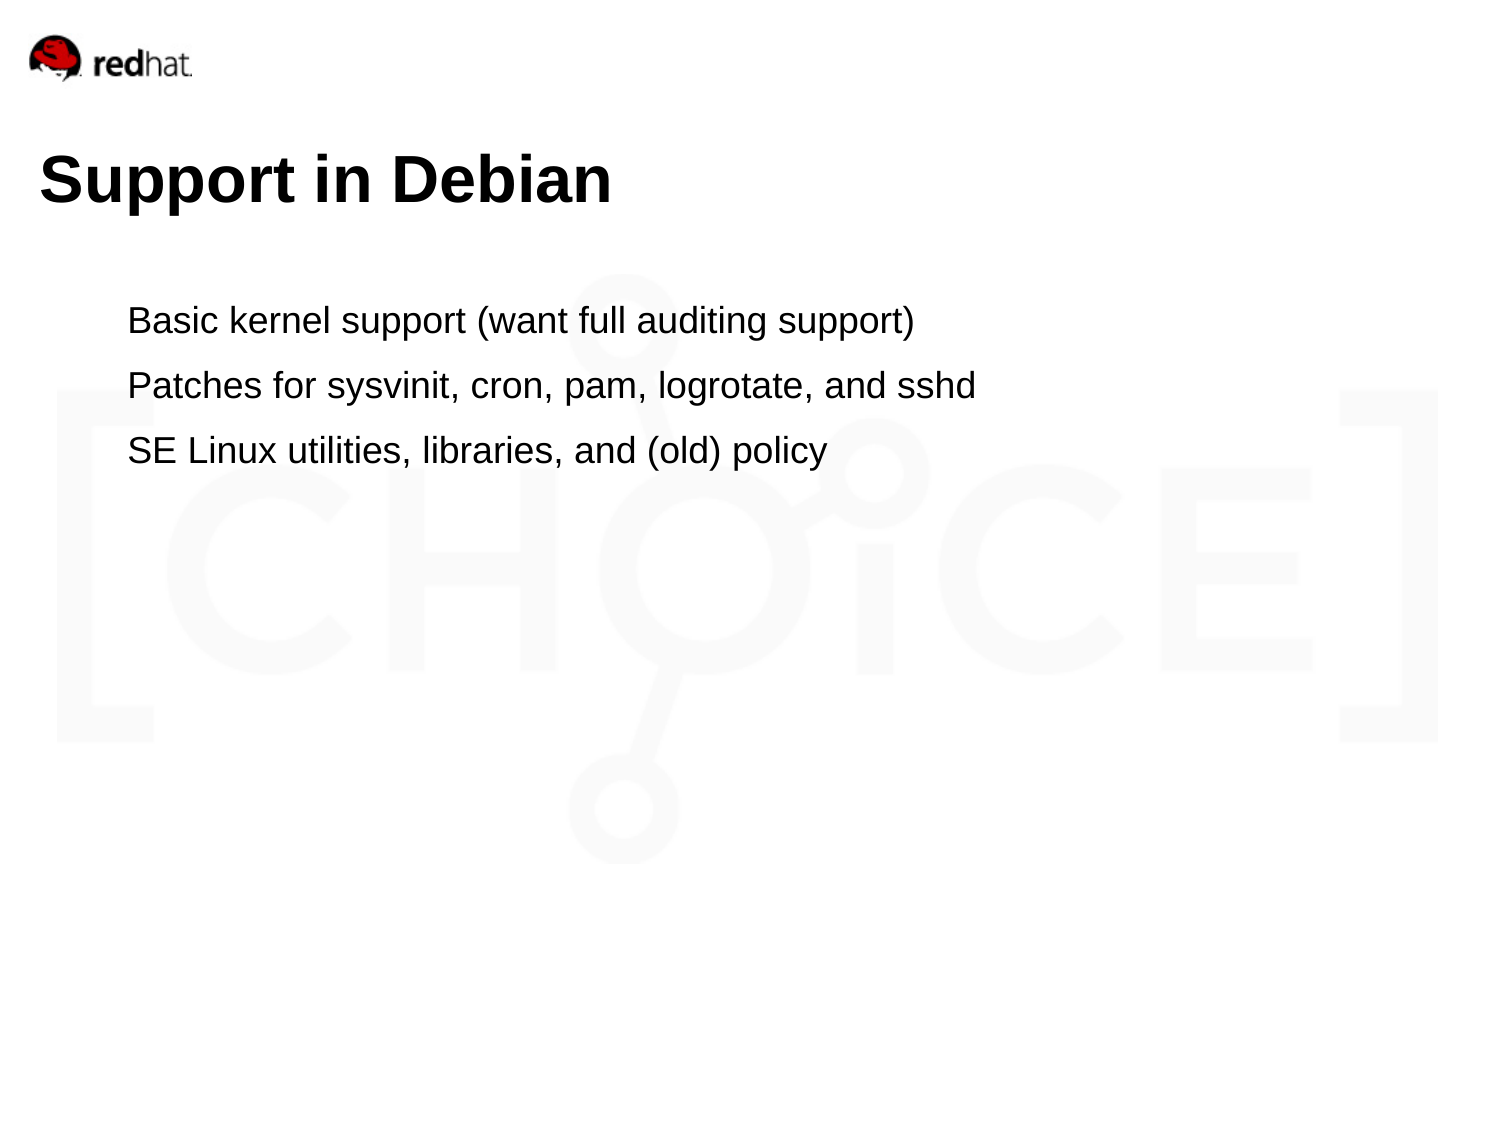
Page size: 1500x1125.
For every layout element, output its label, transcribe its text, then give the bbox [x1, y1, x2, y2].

picture [28, 33, 192, 82]
picture [57, 274, 1438, 864]
title Support in Debian [25, 82, 1378, 225]
list Basic kernel support (want full auditing support) Patches for sysvinit, cron, pam, logrotate, and sshd SE Linux utilities, libraries, and (old) policy [112, 291, 1389, 932]
